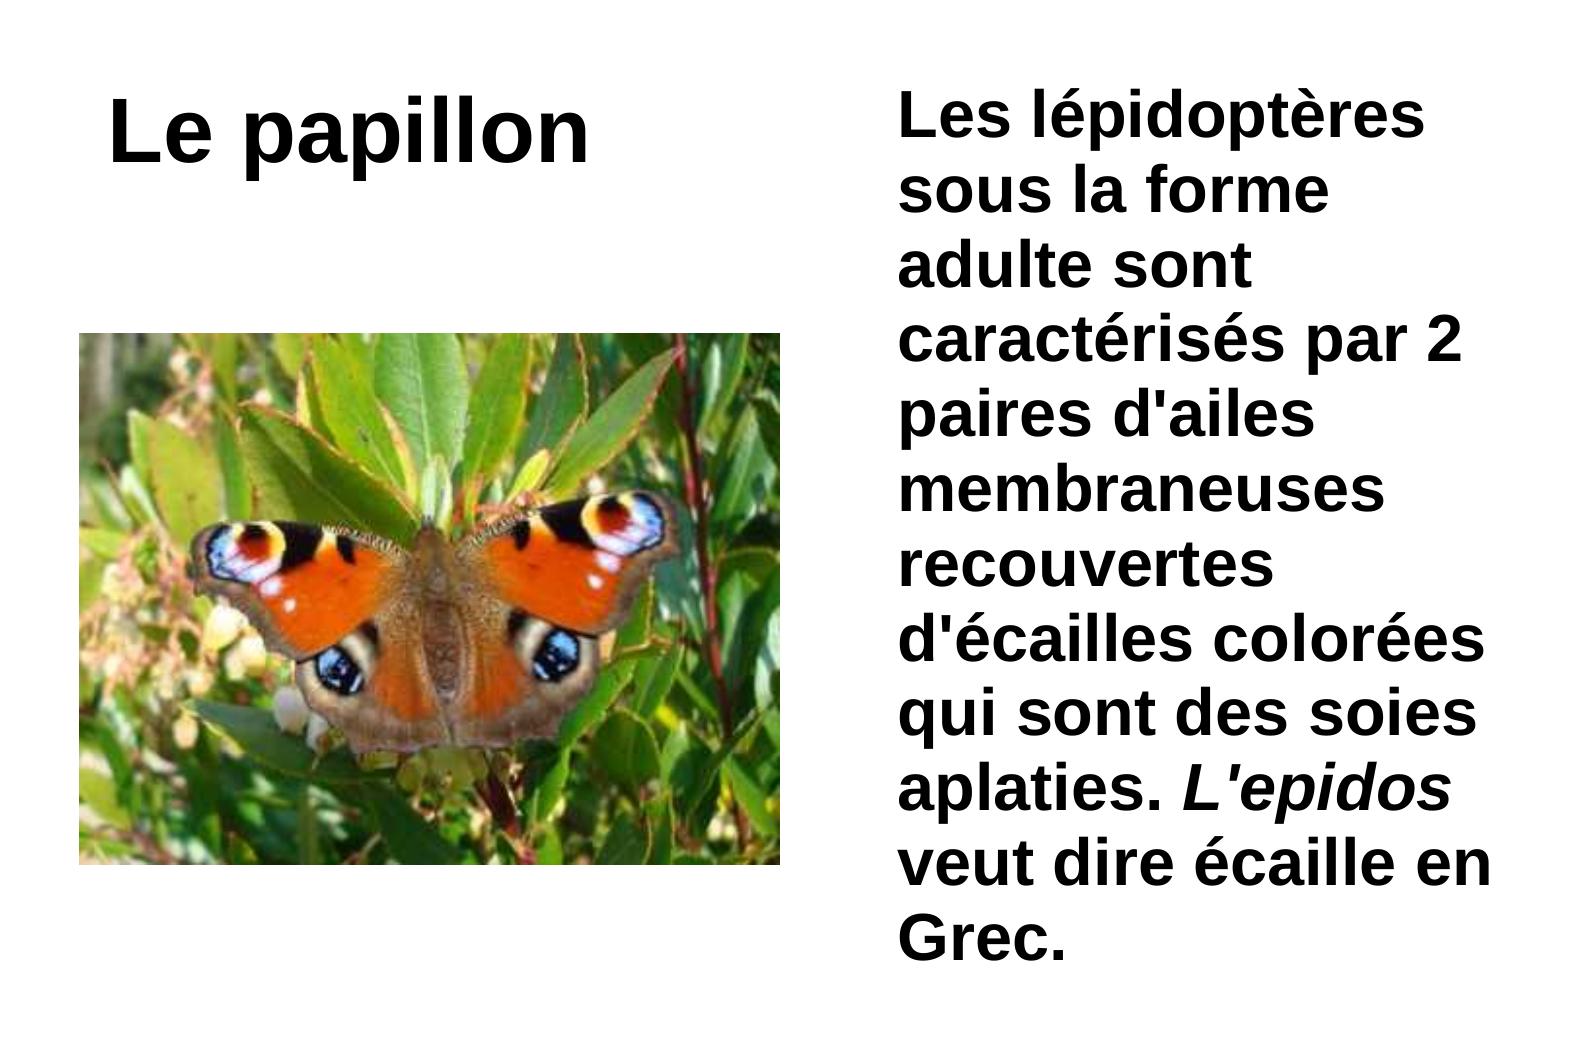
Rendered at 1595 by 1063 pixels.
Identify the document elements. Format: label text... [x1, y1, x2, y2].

title Le papillon [79, 42, 621, 220]
picture [79, 333, 780, 865]
list Les lépidoptères sous la forme adulte sont caractérisés par 2 paires d'ailes membraneuses recouvertes d'écailles colorées qui sont des soies aplaties. L'epidos veut dire écaille en Grec. [826, 77, 1527, 975]
